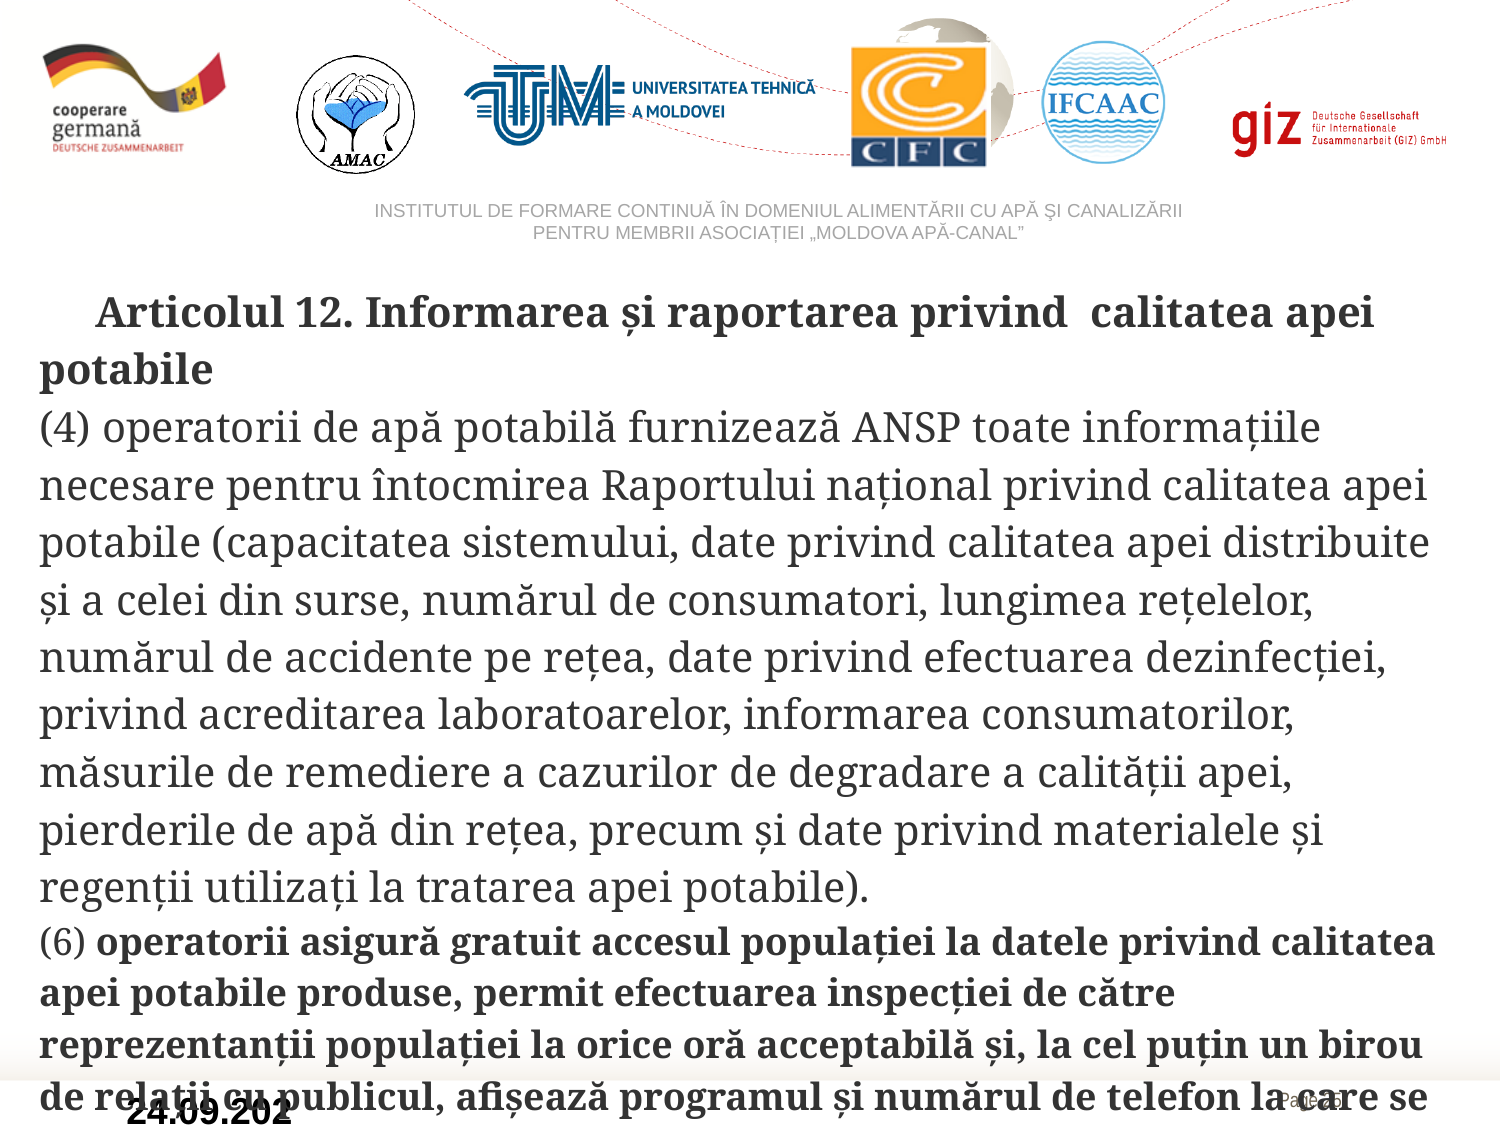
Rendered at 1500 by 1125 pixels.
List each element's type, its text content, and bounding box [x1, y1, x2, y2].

picture [0, 959, 1500, 1081]
text_box INSTITUTUL DE FORMARE CONTINUĂ ÎN DOMENIUL ALIMENTĂRII CU APĂ ŞI CANALIZĂRII PENTRU MEMBRII ASOCIAȚIEI „MOLDOVA APĂ-CANAL” [190, 170, 1366, 251]
picture [0, 0, 1500, 206]
slide_number 14.07.2021 [111, 1079, 324, 1120]
title Articolul 12. Informarea și raportarea privind calitatea apei potabile (4) operatorii de apă potabilă furnizează ANSP toate informațiile necesare pentru întocmirea Raportului național privind calitatea apei potabile (capacitatea sistemului, date privind calitatea apei distribuite și a celei din surse, numărul de consumatori, lungimea rețelelor, numărul de accidente pe rețea, date privind efectuarea dezinfecției, privind acreditarea laboratoarelor, informarea consumatorilor, măsurile de remediere a cazurilor de degradare a calității apei, pierderile de apă din rețea, precum și date privind materialele și regenții utilizați la tratarea apei potabile). (6) operatorii asigură gratuit accesul populației la datele privind calitatea apei potabile produse, permit efectuarea inspecției de către reprezentanții populației la orice oră acceptabilă și, la cel puțin un birou de relații cu publicul, afișează programul și numărul de telefon la care se pot obține date despre calitatea apei potabile produse și distribuite. [24, 270, 1475, 1028]
